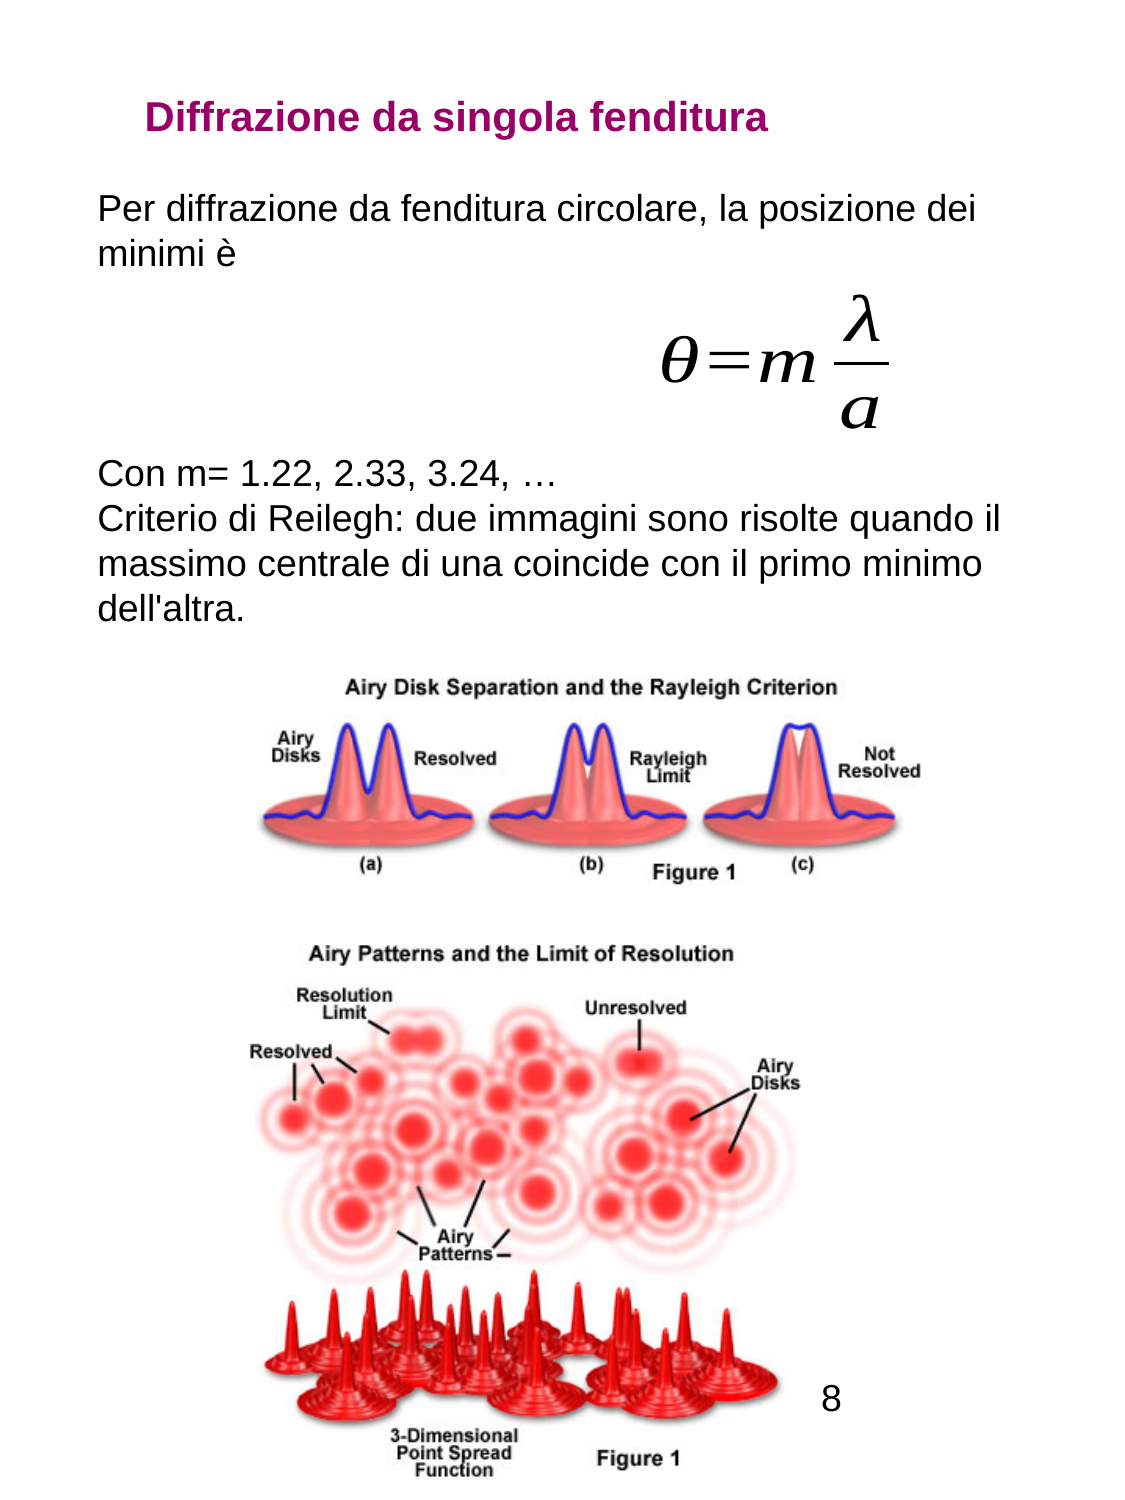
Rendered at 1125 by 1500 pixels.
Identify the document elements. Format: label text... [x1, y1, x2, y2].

text_box Con m= 1.22, 2.33, 3.24, … Criterio di Reilegh: due immagini sono risolte quando il massimo centrale di una coincide con il primo minimo dell'altra. [82, 441, 1063, 637]
text_box Diffrazione da singola fenditura [129, 82, 934, 148]
chart [637, 283, 922, 441]
picture [249, 944, 804, 1480]
text_box Per diffrazione da fenditura circolare, la posizione dei minimi è [82, 177, 992, 283]
picture [257, 676, 922, 886]
